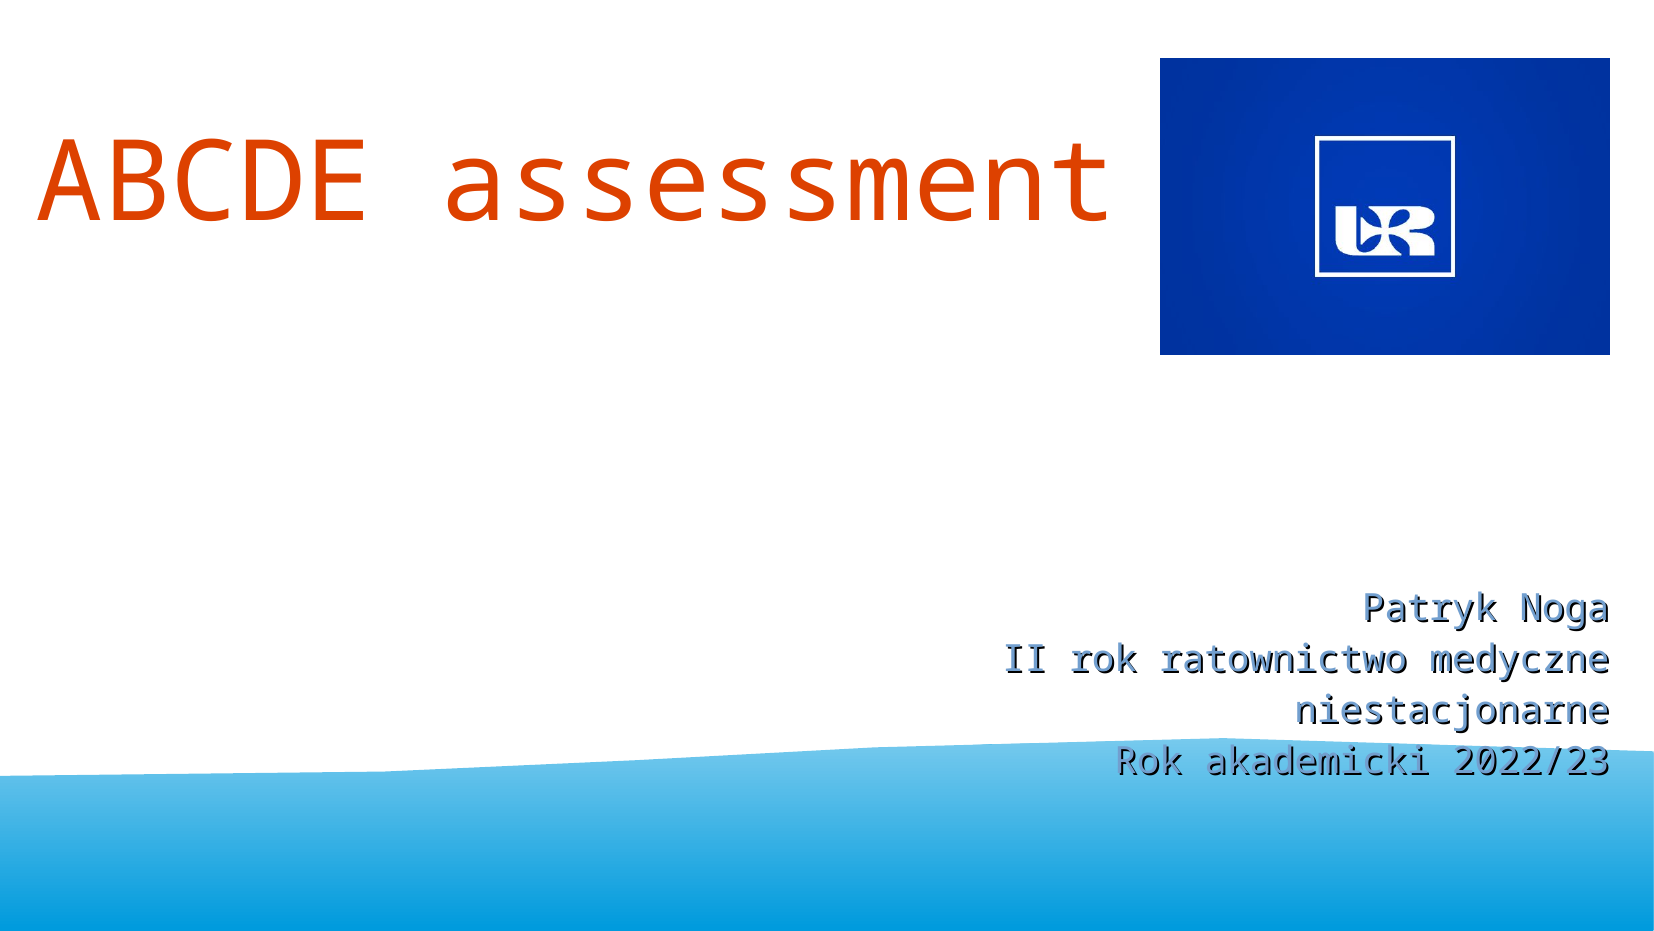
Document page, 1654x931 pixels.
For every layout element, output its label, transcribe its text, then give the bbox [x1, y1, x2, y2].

text_box Patryk Noga II rok ratownictwo medyczne niestacjonarne Rok akademicki 2022/23 [767, 573, 1625, 739]
title ABCDE assessment [29, 118, 1123, 237]
picture [1160, 58, 1610, 355]
